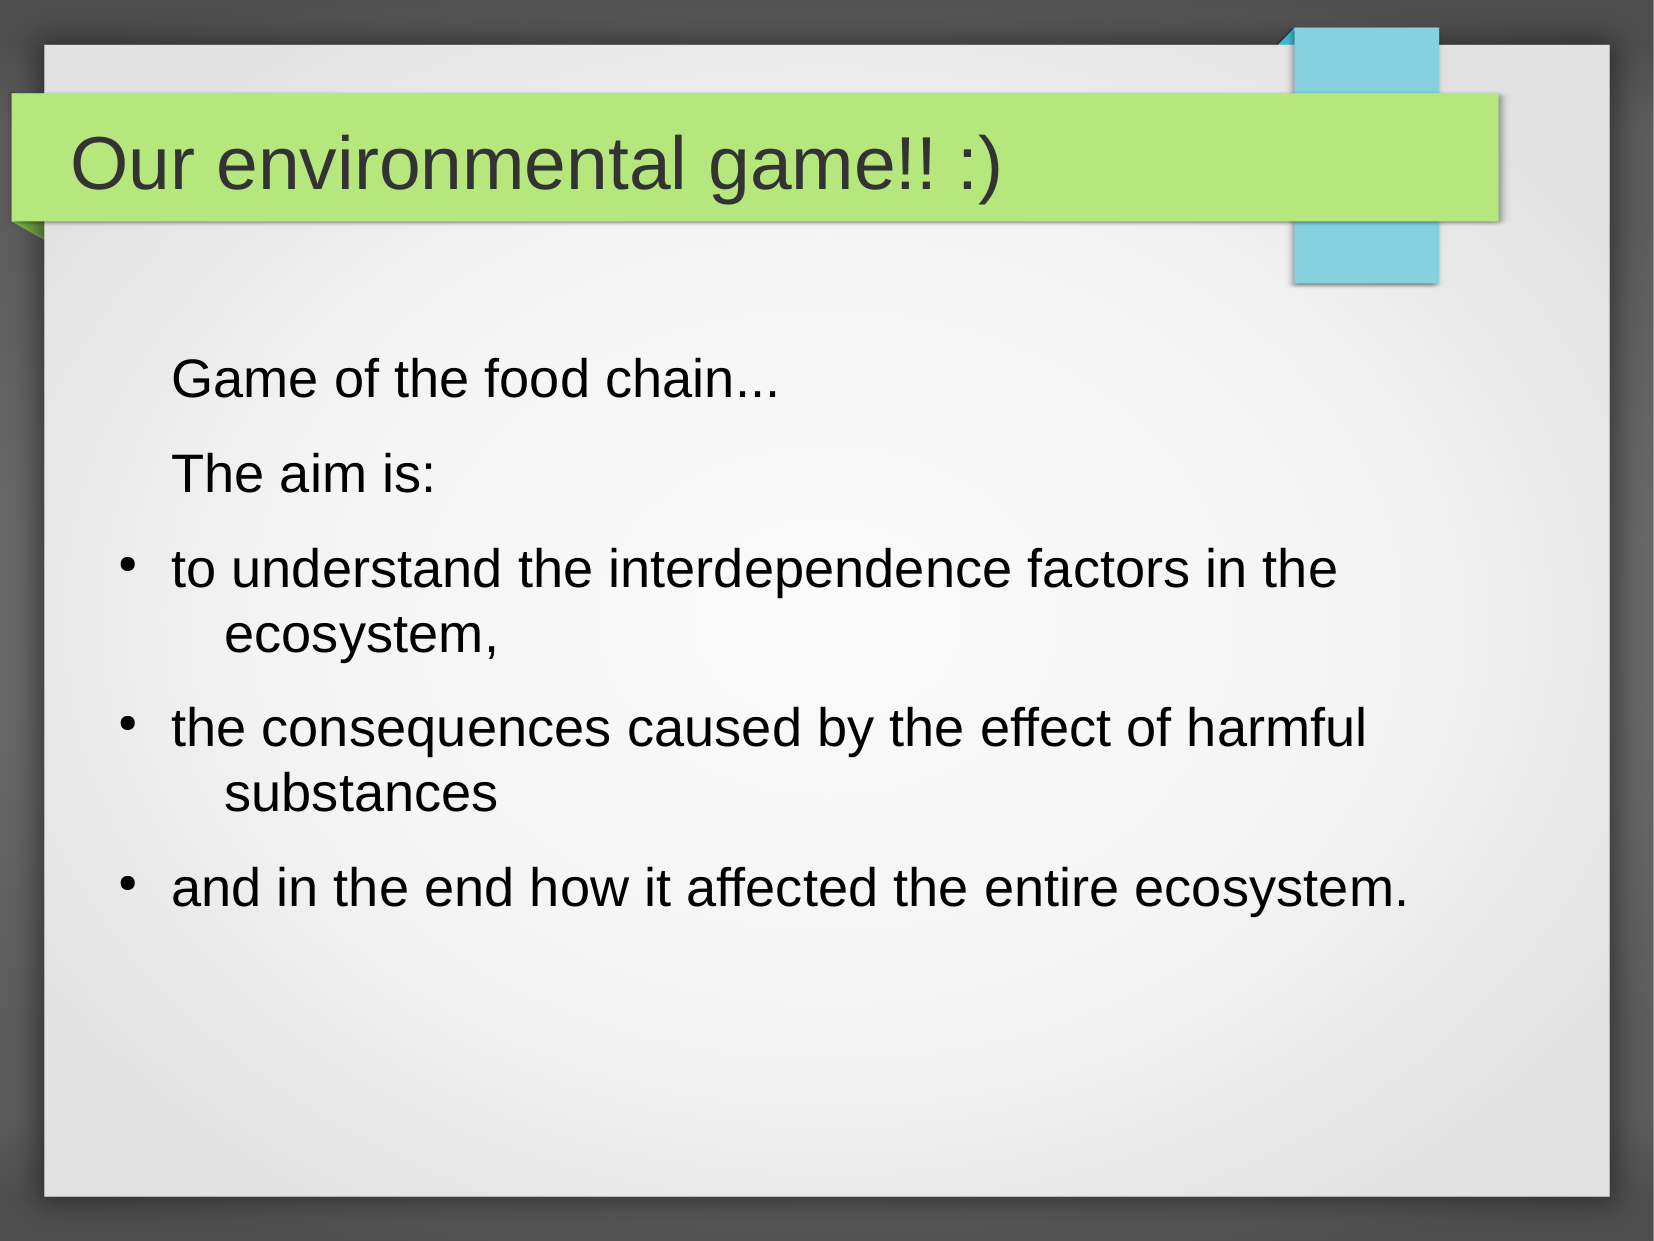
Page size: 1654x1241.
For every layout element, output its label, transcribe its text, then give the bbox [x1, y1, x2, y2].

list Game of the food chain... The aim is: to understand the interdependence factors in the ecosystem, the consequences caused by the effect of harmful substances and in the end how it affected the entire ecosystem. [82, 343, 1538, 1063]
title Our environmental game!! :) [70, 106, 1229, 213]
